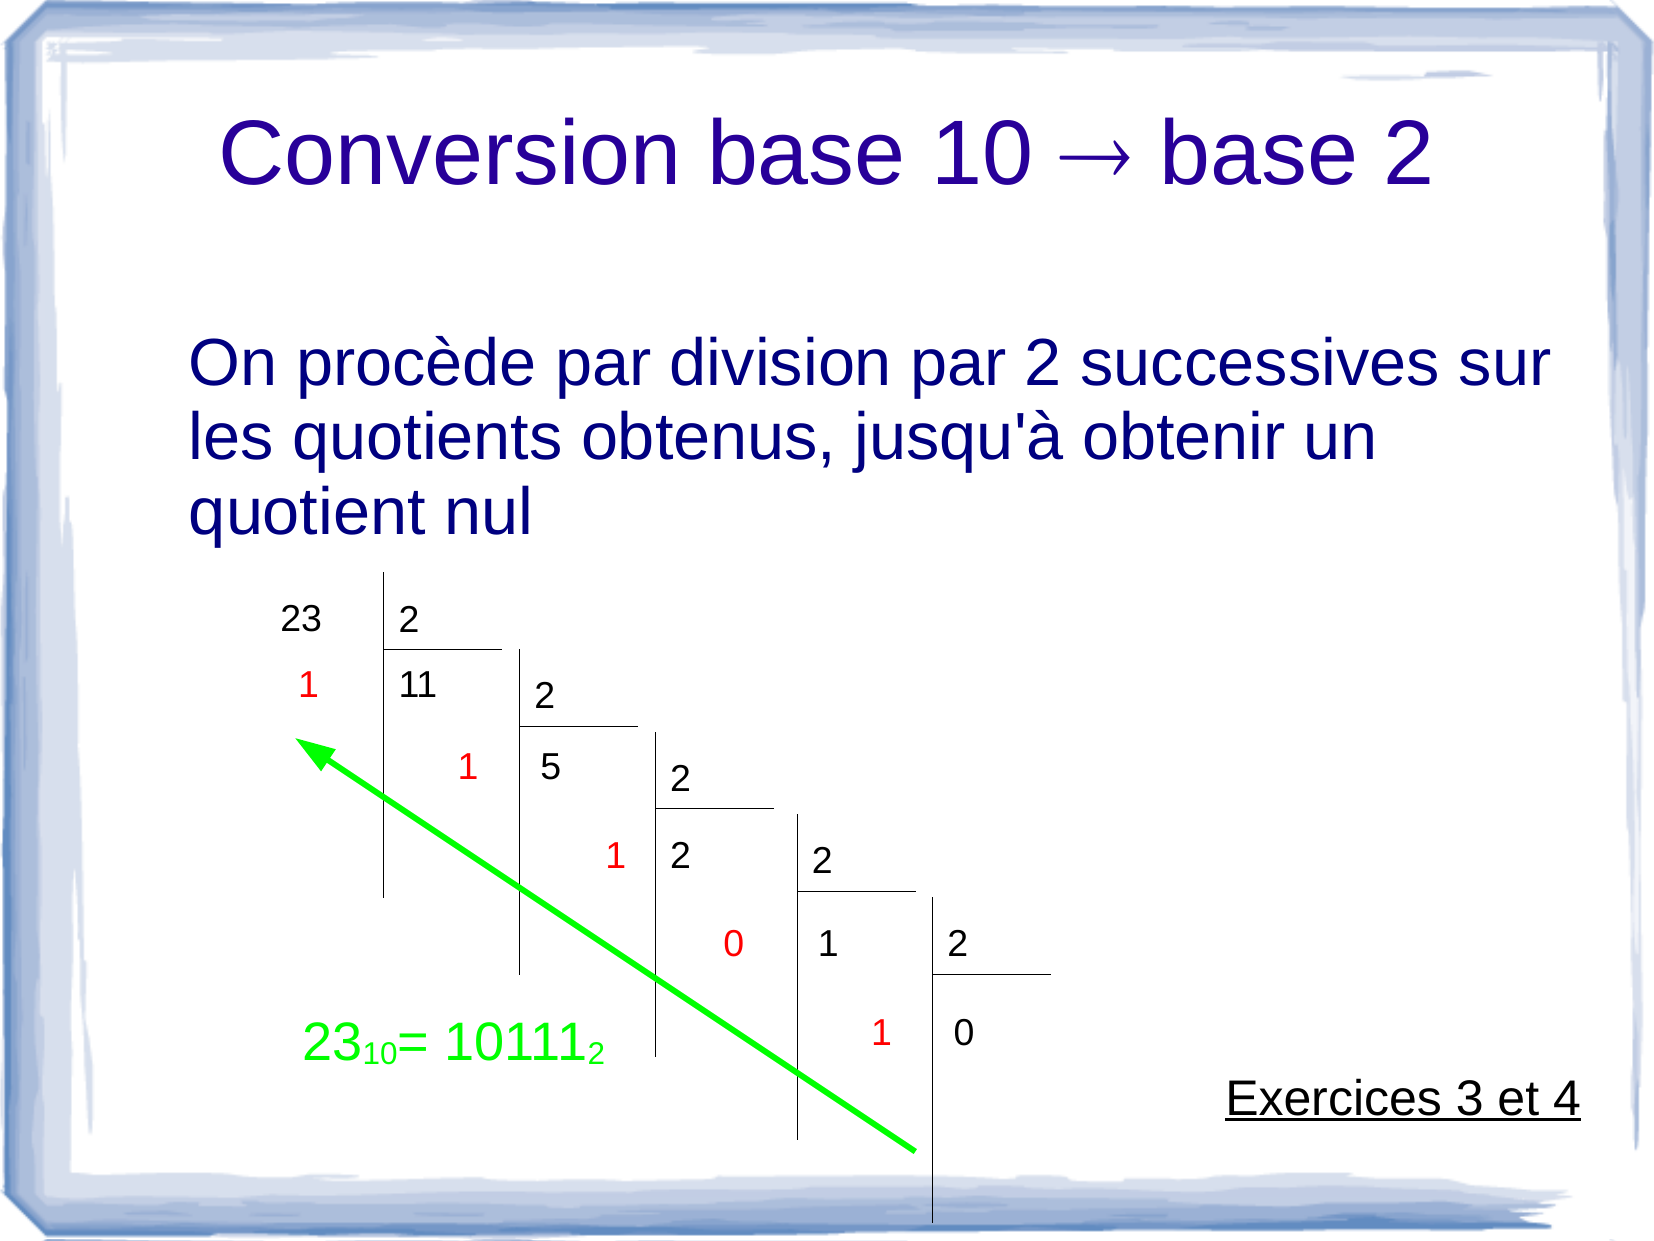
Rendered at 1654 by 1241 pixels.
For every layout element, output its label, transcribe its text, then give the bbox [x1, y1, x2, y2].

text_box 1 [442, 738, 502, 796]
text_box 11 [383, 655, 473, 713]
text_box 5 [525, 738, 585, 796]
text_box 0 [708, 915, 768, 973]
text_box 1 [856, 1003, 907, 1061]
text_box Exercices 3 et 4 [1210, 1062, 1625, 1152]
picture [0, 0, 1654, 1241]
text_box 1 [590, 826, 650, 884]
text_box 2 [797, 832, 886, 890]
text_box 2 [383, 590, 473, 648]
text_box 2 [655, 749, 744, 807]
text_box 1 [803, 915, 854, 973]
text_box 23 [265, 590, 355, 648]
list On procède par division par 2 successives sur les quotients obtenus, jusqu'à obtenir un quotient nul [118, 324, 1571, 550]
text_box 1 [283, 655, 373, 713]
text_box 0 [939, 1003, 990, 1061]
text_box 2 [655, 826, 715, 884]
title Conversion base 10  base 2 [82, 49, 1571, 257]
text_box 2310= 101112 [287, 1003, 621, 1098]
text_box 2 [519, 667, 609, 725]
text_box 2 [932, 915, 1022, 972]
